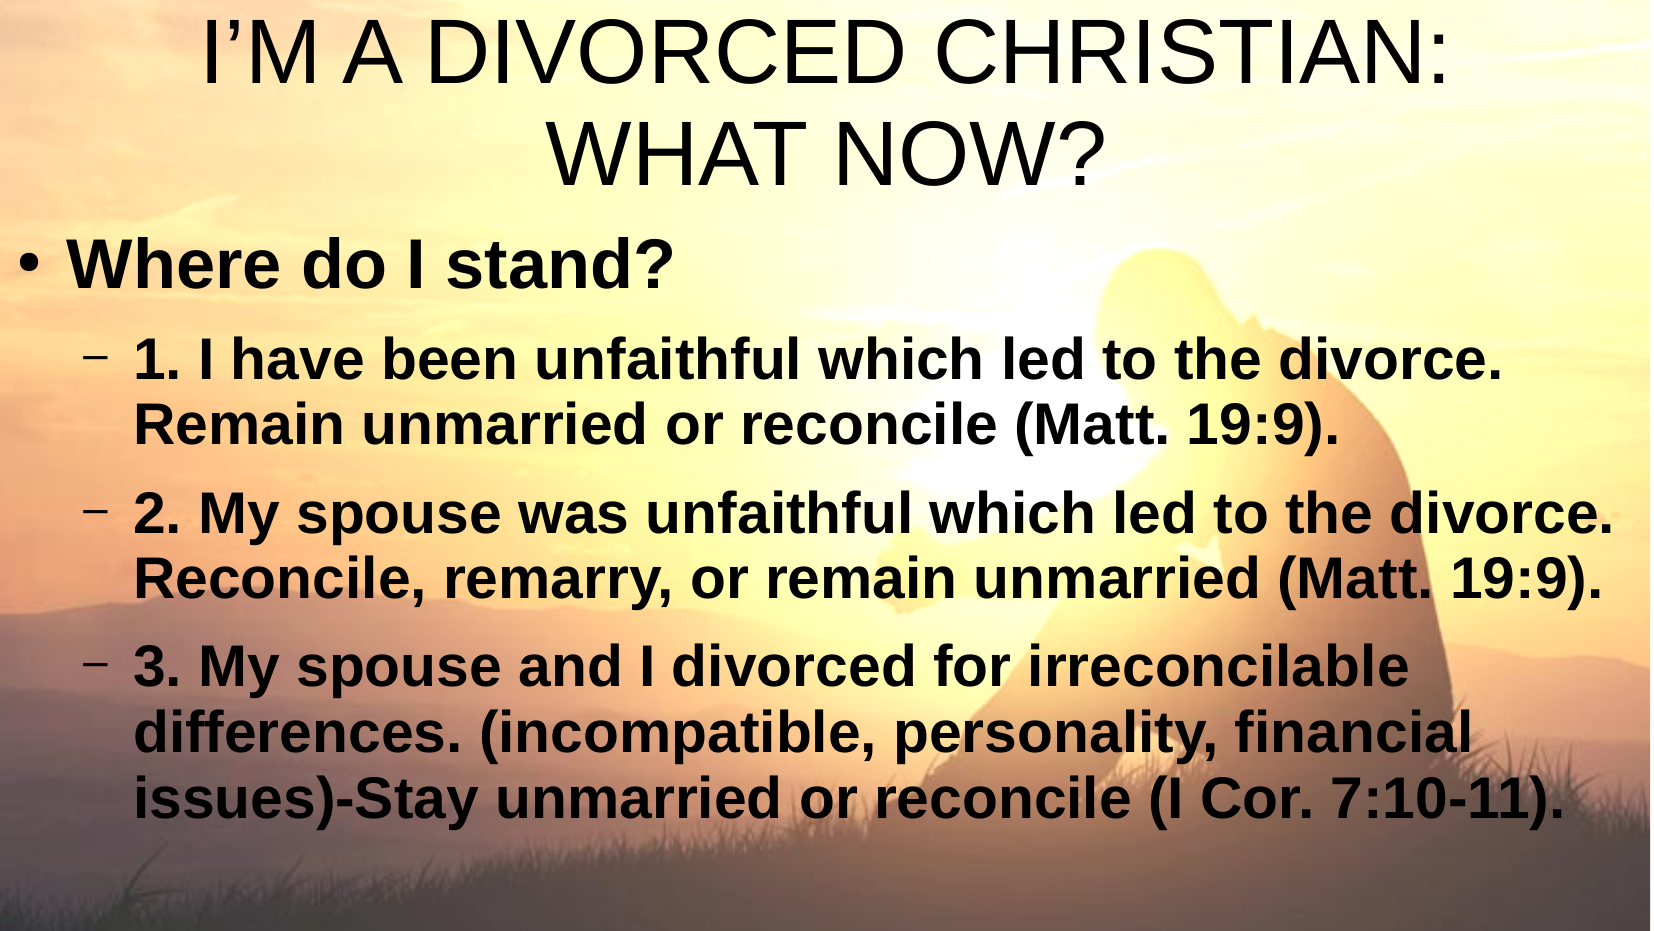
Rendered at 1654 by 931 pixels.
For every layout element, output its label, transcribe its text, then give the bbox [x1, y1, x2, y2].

picture [0, 0, 1651, 225]
title I’M A DIVORCED CHRISTIAN: WHAT NOW? [82, 0, 1571, 206]
list Where do I stand? 1. I have been unfaithful which led to the divorce. Remain unmarried or reconcile (Matt. 19:9). 2. My spouse was unfaithful which led to the divorce. Reconcile, remarry, or remain unmarried (Matt. 19:9). 3. My spouse and I divorced for irreconcilable differences. (incompatible, personality, financial issues)-Stay unmarried or reconcile (I Cor. 7:10-11). [0, 225, 1654, 931]
